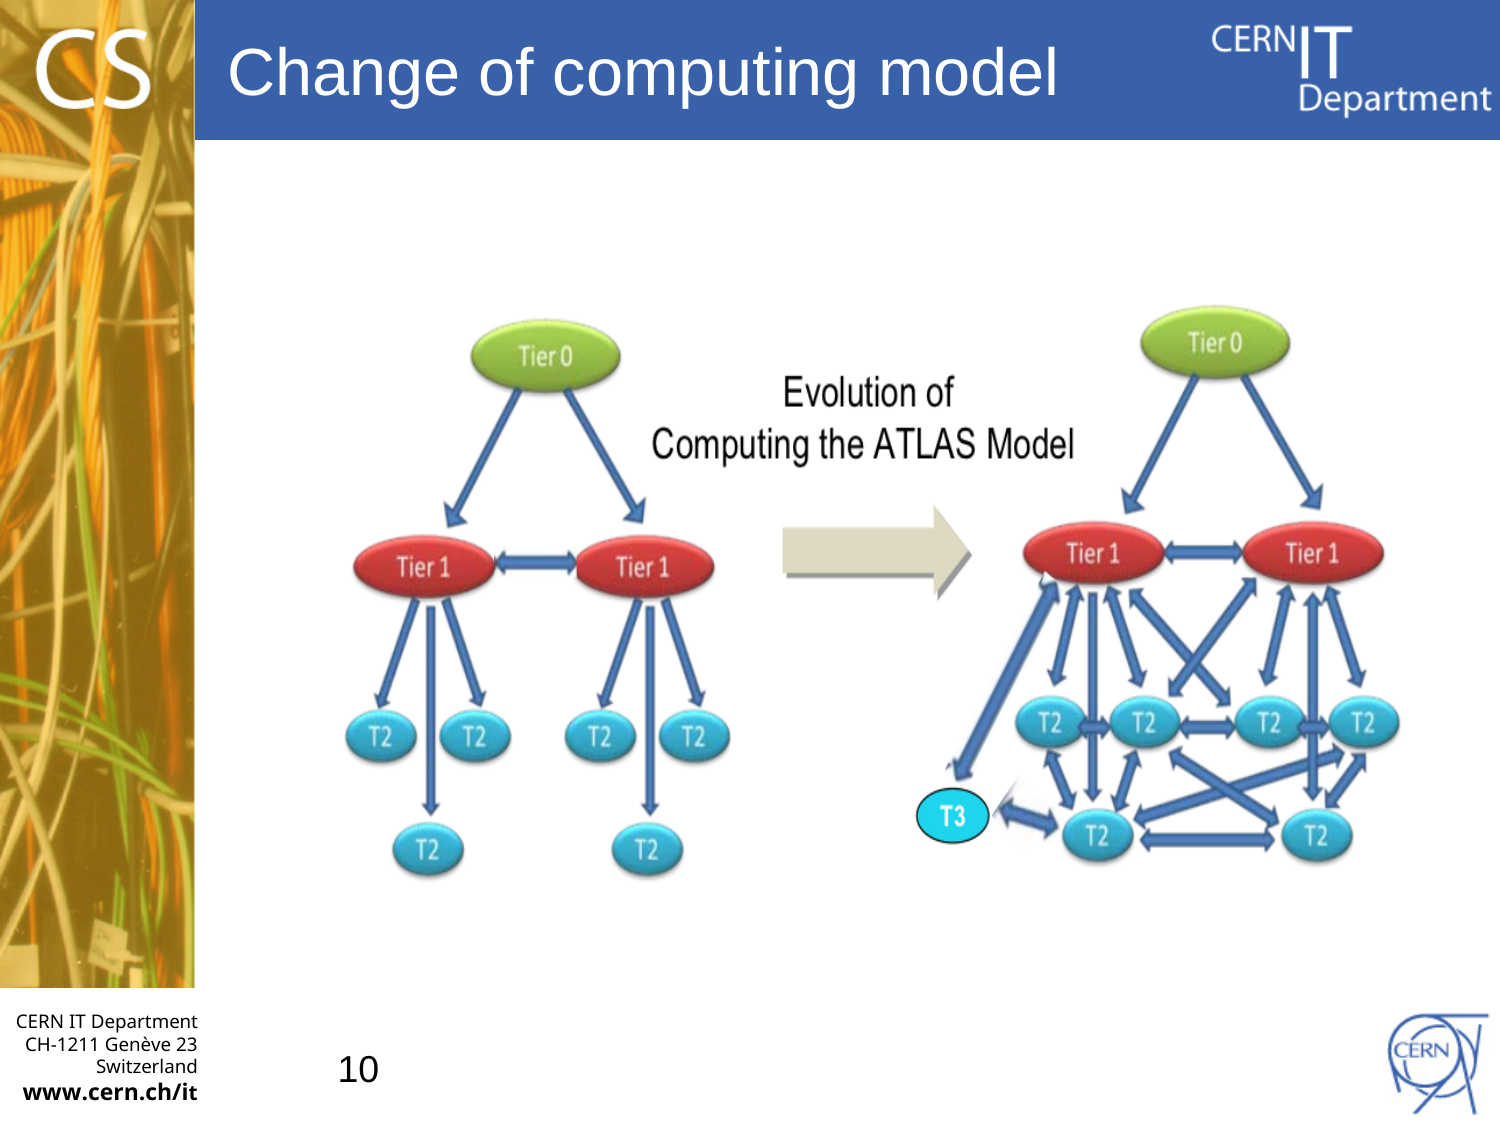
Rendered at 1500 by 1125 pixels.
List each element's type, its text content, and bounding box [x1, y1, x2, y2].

picture [1387, 1012, 1490, 1115]
picture [1126, 0, 1500, 140]
title Change of computing model [212, 0, 1126, 157]
picture [0, 0, 212, 988]
picture [286, 303, 1454, 921]
